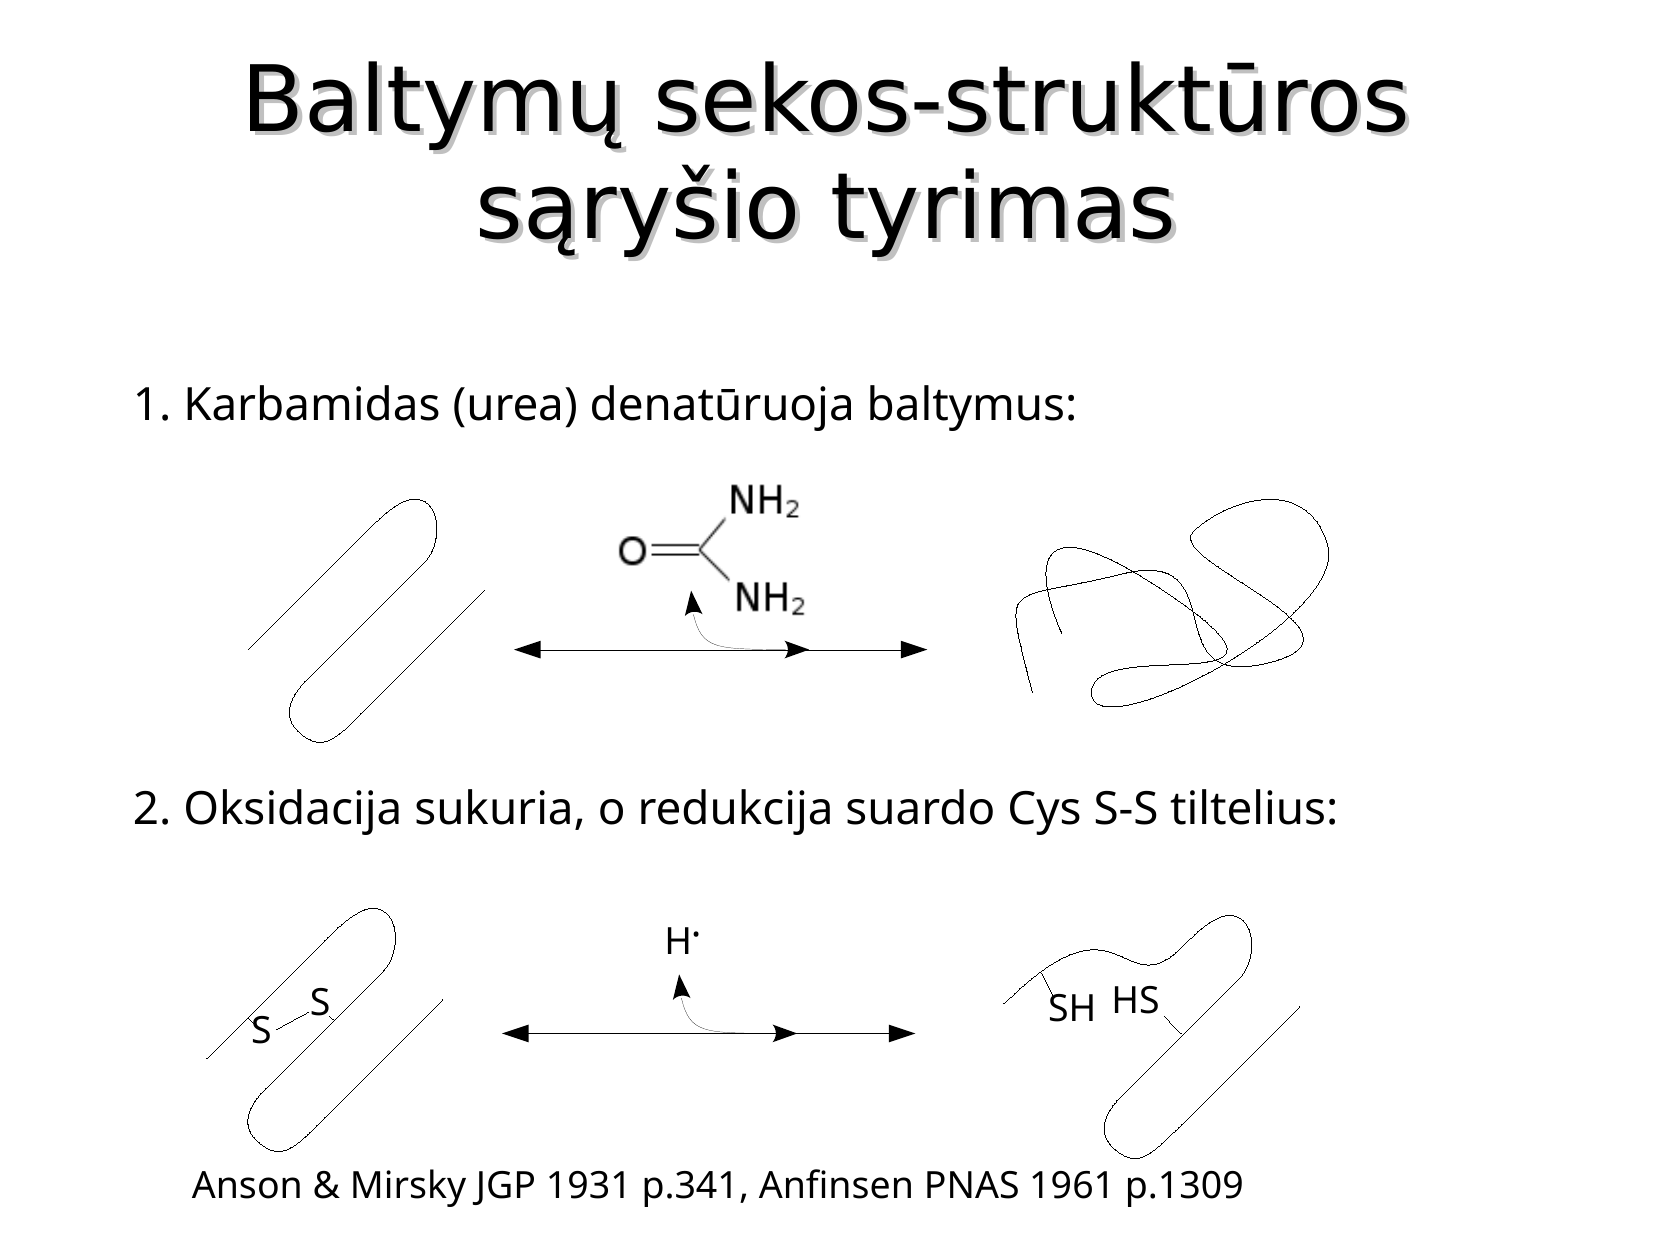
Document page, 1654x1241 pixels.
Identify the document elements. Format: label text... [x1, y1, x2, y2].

picture [614, 472, 810, 621]
text_box S [236, 995, 291, 1057]
text_box H• [649, 907, 720, 969]
title Baltymų sekos-struktūros sąryšio tyrimas [82, 45, 1571, 261]
text_box HS [1096, 966, 1182, 1027]
text_box SH [1033, 974, 1123, 1035]
text_box 2. Oksidacija sukuria, o redukcija suardo Cys S-S tiltelius: [118, 767, 1506, 839]
text_box 1. Karbamidas (urea) denatūruoja baltymus: [118, 364, 1565, 435]
text_box Anson & Mirsky JGP 1931 p.341, Anfinsen PNAS 1961 p.1309 [177, 1151, 1337, 1212]
text_box S [295, 968, 350, 1029]
